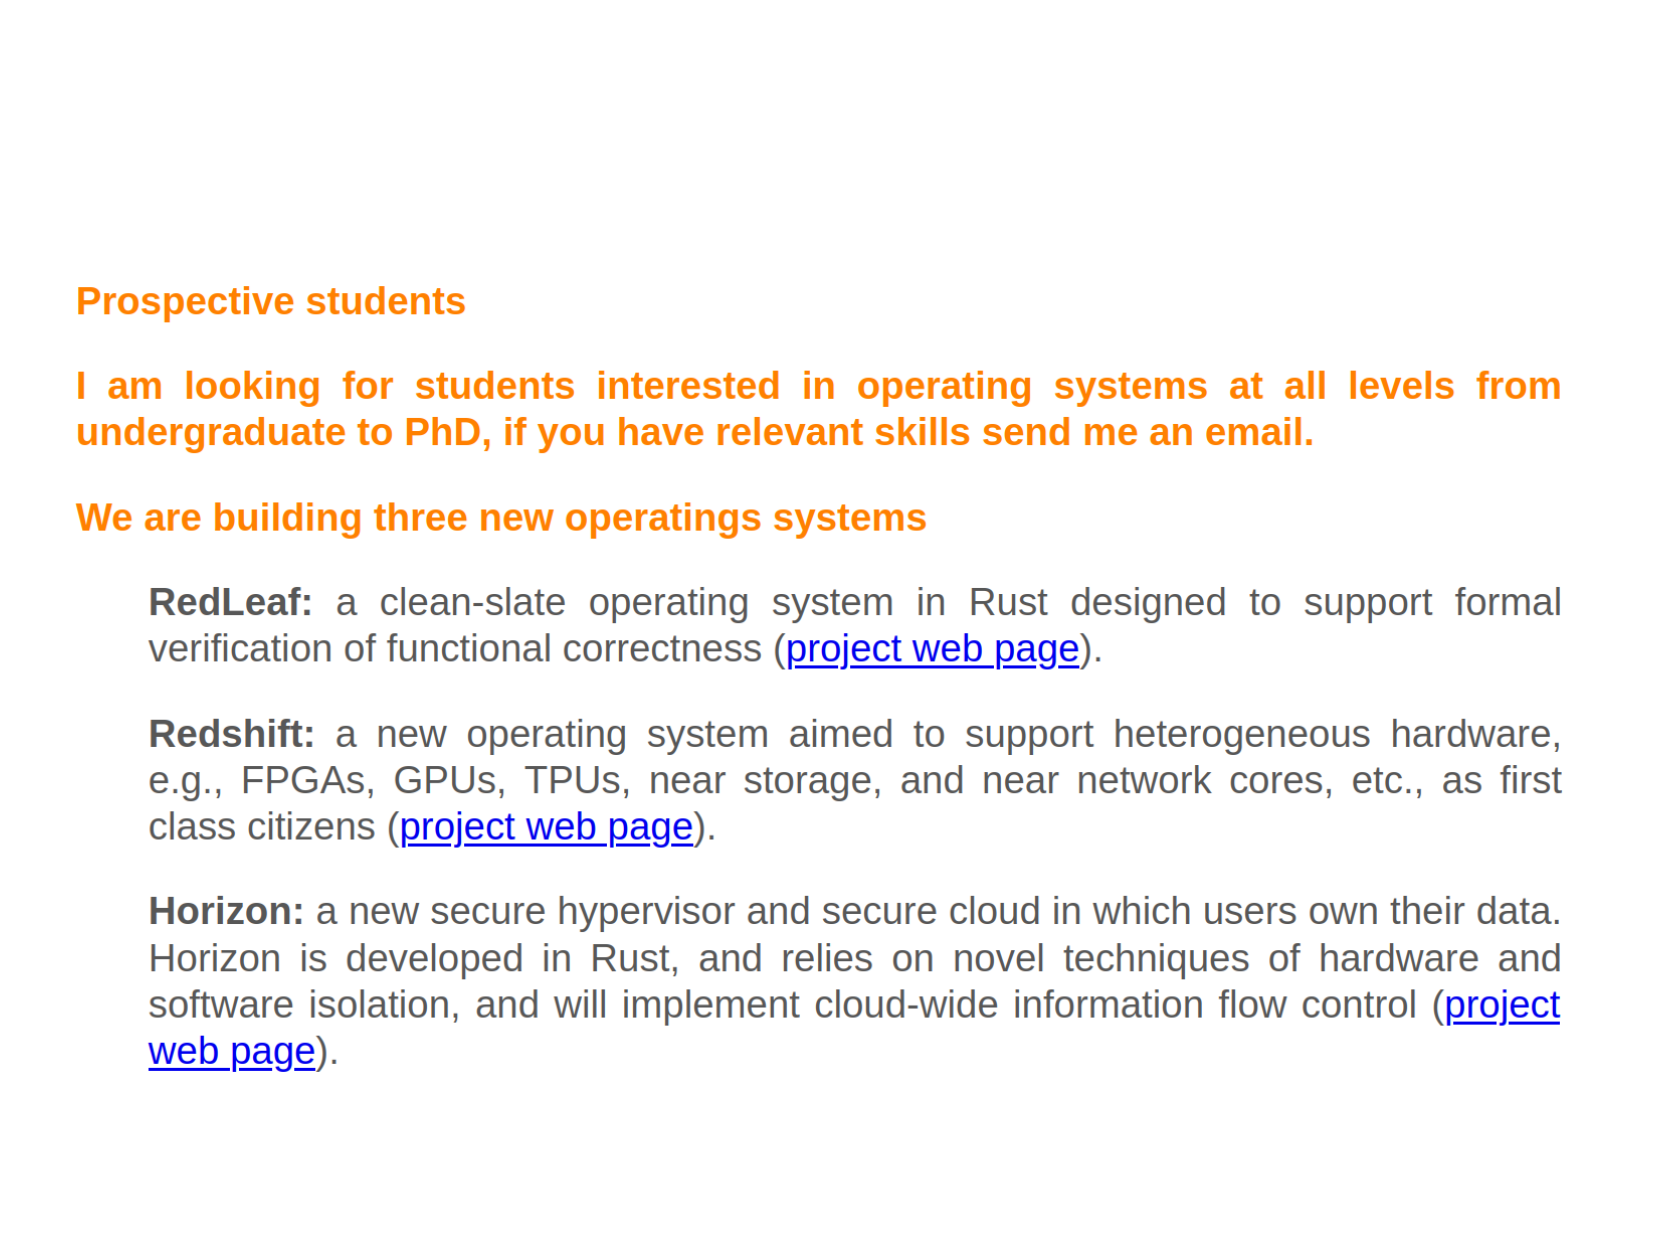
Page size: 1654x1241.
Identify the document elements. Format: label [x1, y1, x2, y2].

picture [47, 262, 1586, 1088]
